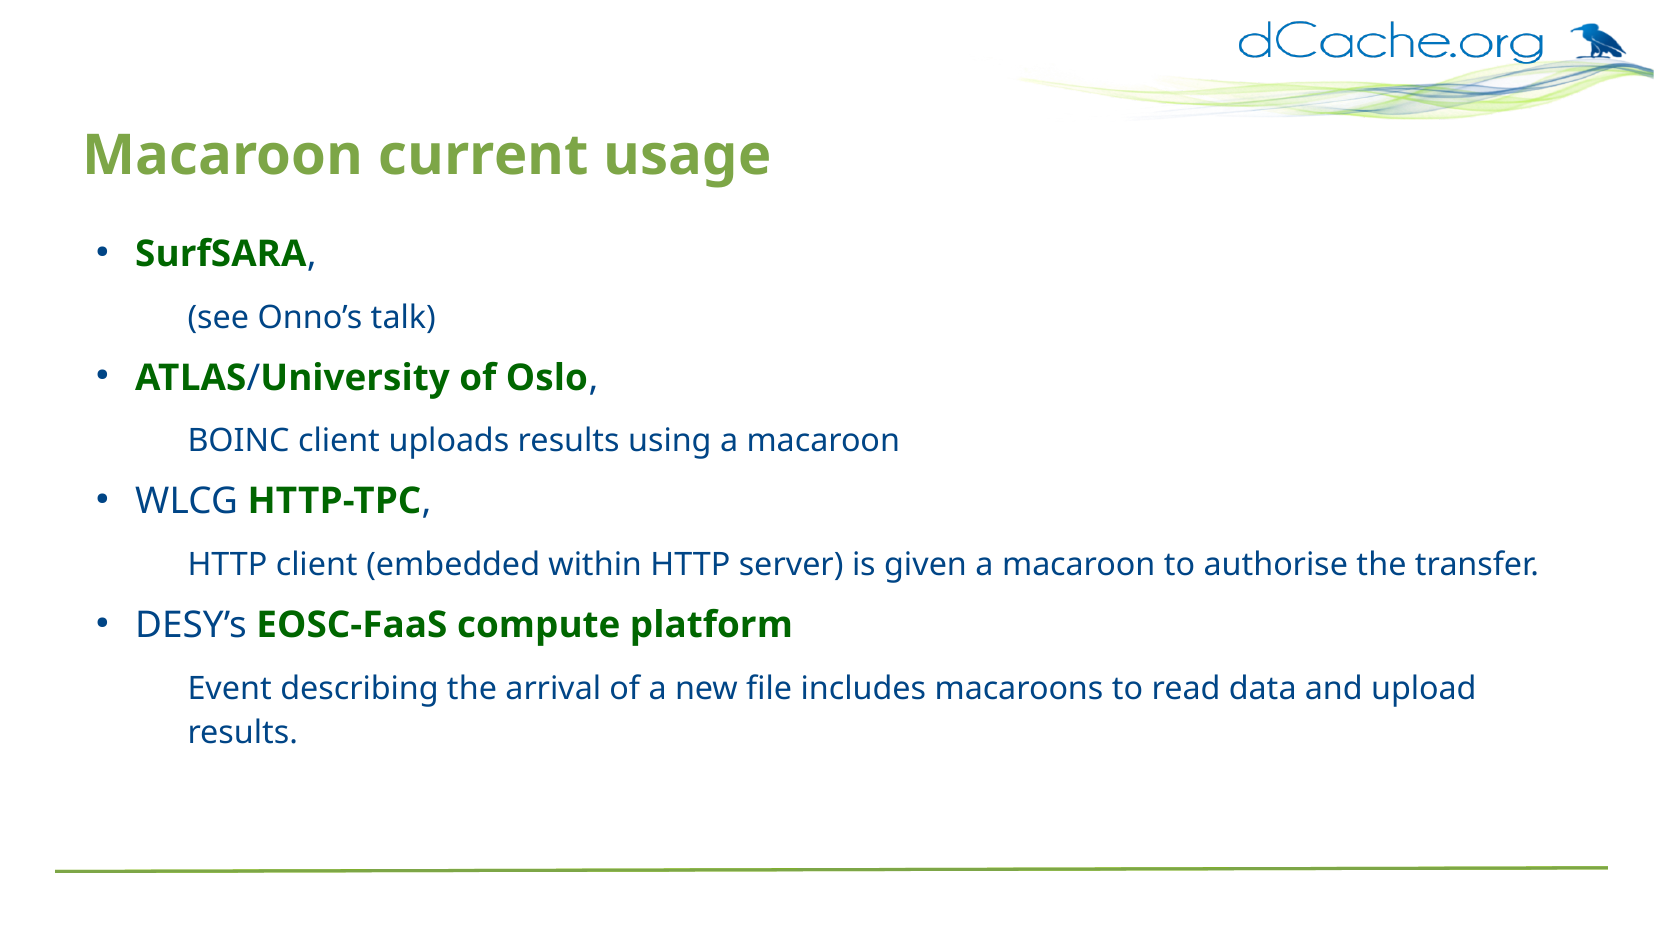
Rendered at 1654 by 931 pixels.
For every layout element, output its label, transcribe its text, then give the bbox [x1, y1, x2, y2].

title Macaroon current usage [82, 116, 1605, 189]
picture [956, 12, 1654, 127]
list SurfSARA, (see Onno’s talk) ATLAS/University of Oslo, BOINC client uploads results using a macaroon WLCG HTTP-TPC, HTTP client (embedded within HTTP server) is given a macaroon to authorise the transfer. DESY’s EOSC-FaaS compute platform Event describing the arrival of a new file includes macaroons to read data and upload results. [82, 227, 1571, 767]
